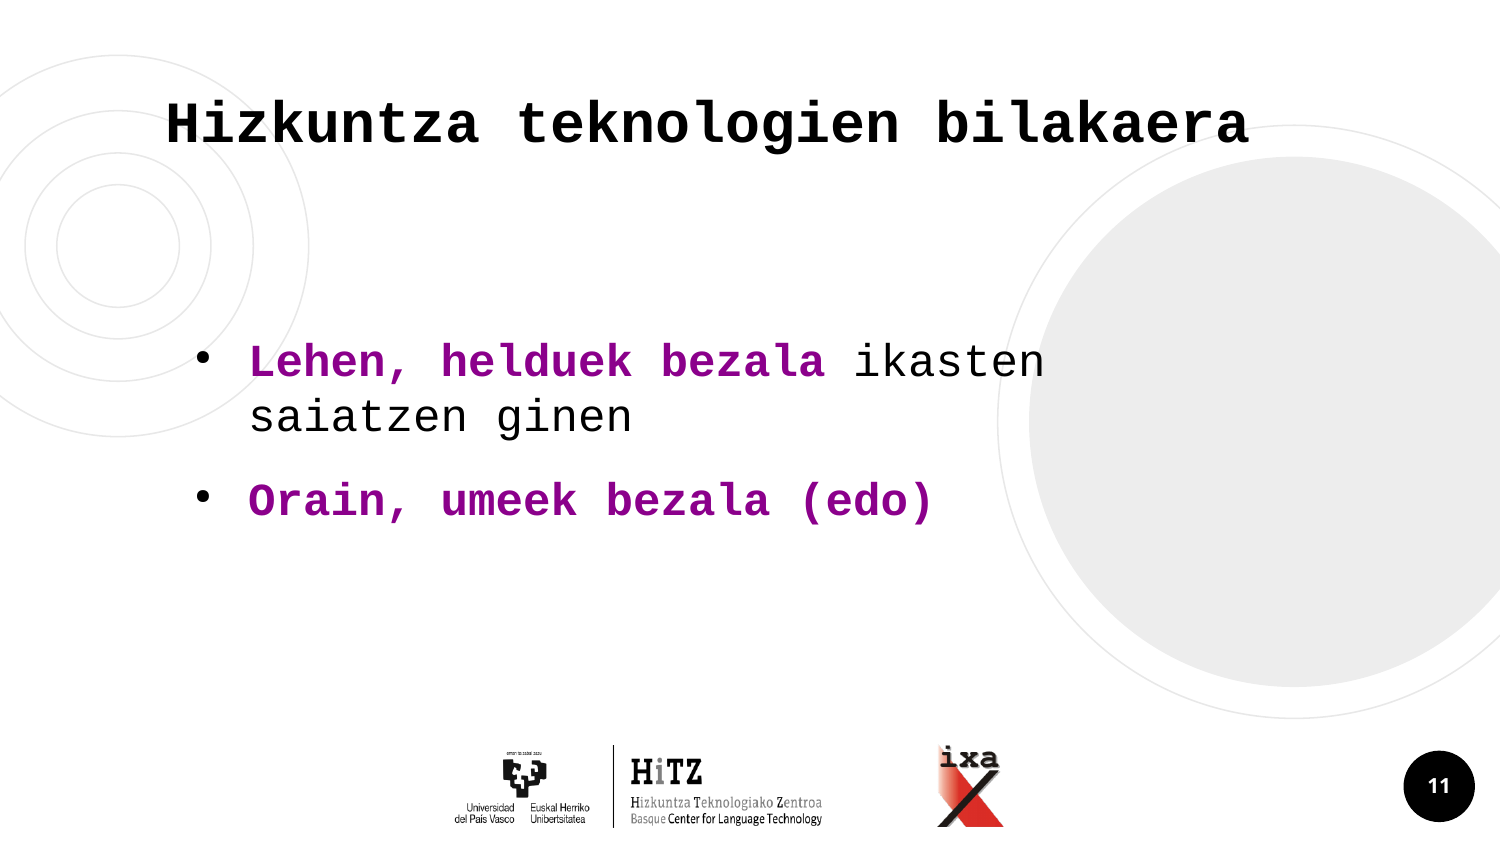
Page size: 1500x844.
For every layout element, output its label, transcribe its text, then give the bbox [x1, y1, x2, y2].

picture [937, 744, 1004, 827]
text_box <zenbakia> [1403, 750, 1475, 823]
title Hizkuntza teknologien bilakaera [165, 70, 1312, 183]
list Lehen, helduek bezala ikasten saiatzen ginen Orain, umeek bezala (edo) [177, 330, 1264, 532]
picture [450, 745, 827, 828]
